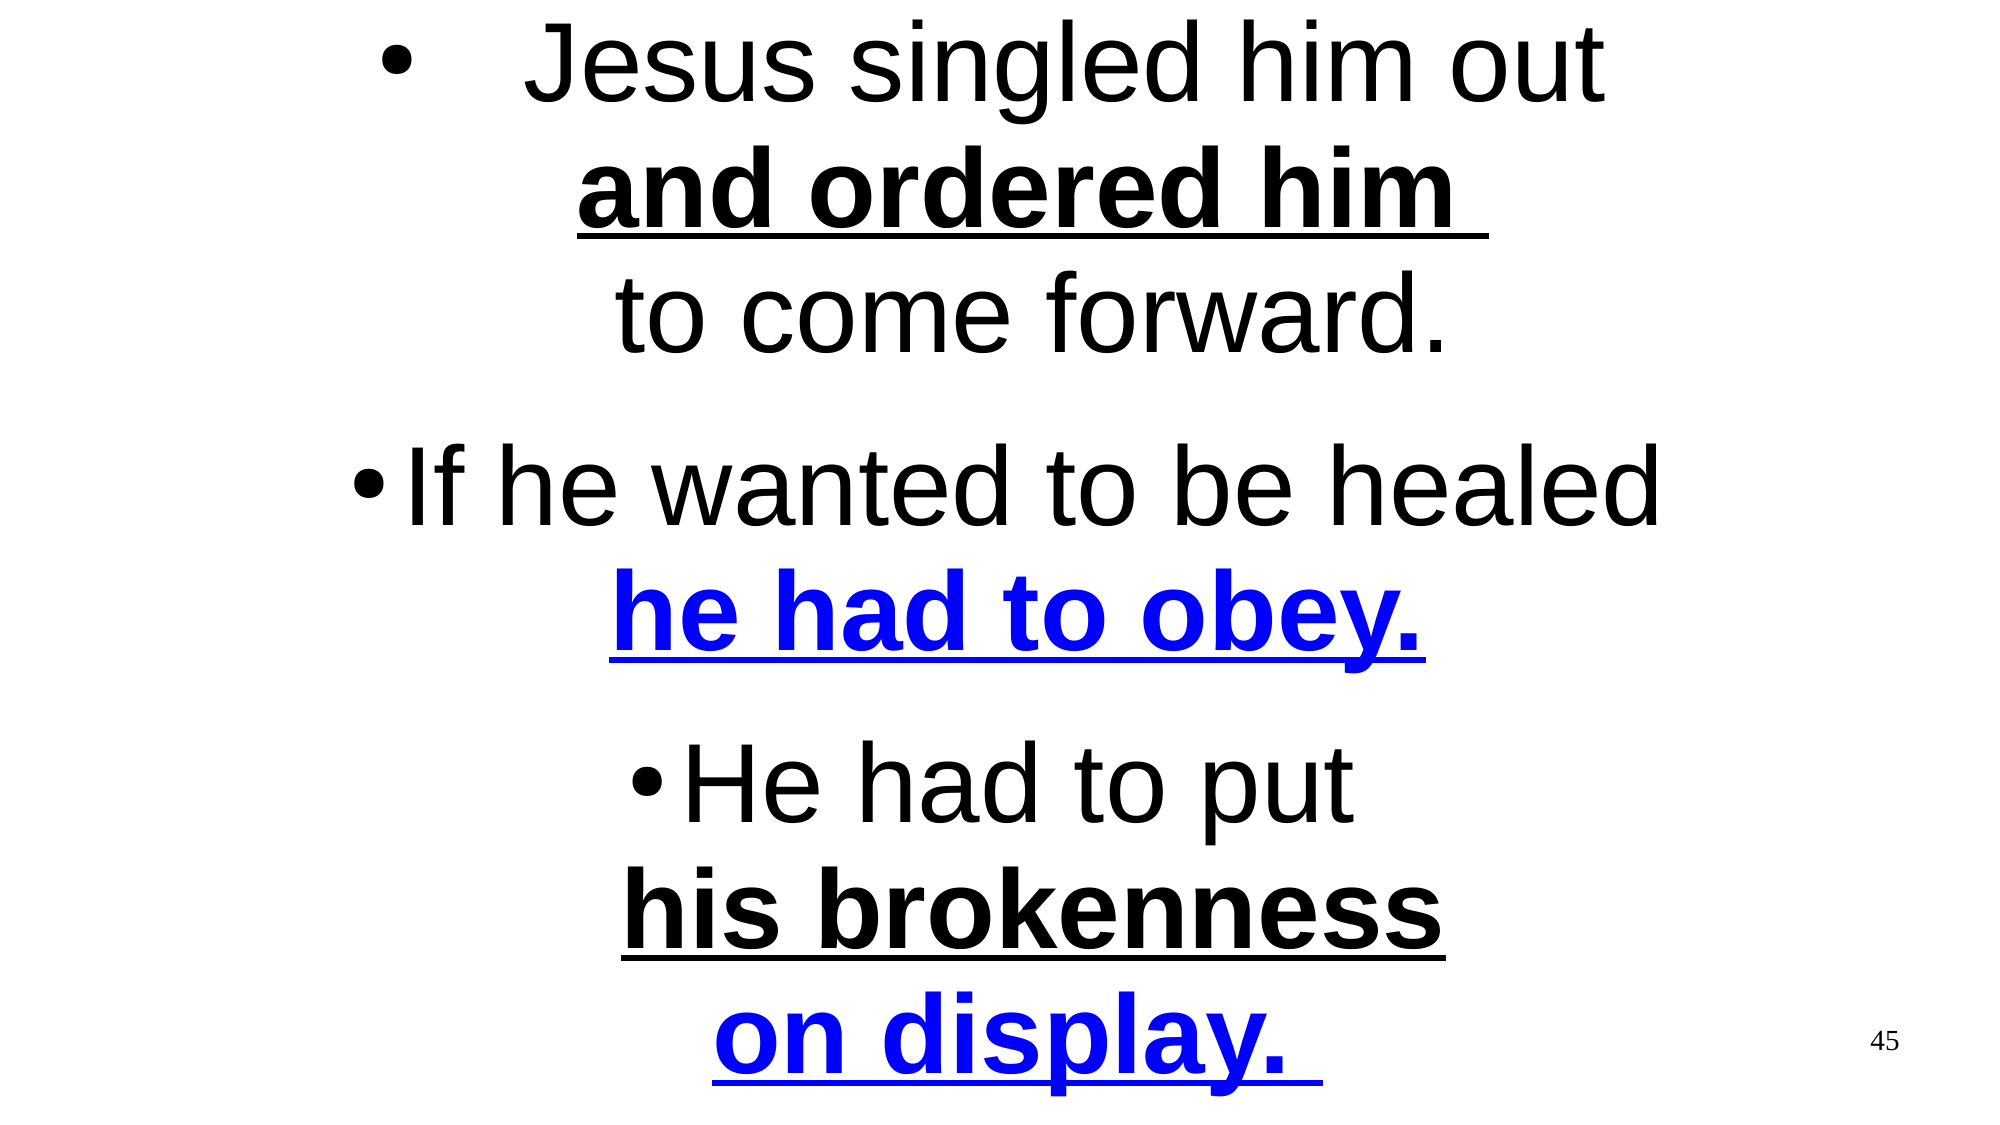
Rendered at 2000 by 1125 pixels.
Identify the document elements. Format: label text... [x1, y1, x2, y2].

list Jesus singled him out and ordered him to come forward. If he wanted to be healed he had to obey. He had to put his brokenness on display. [0, 0, 1996, 1123]
